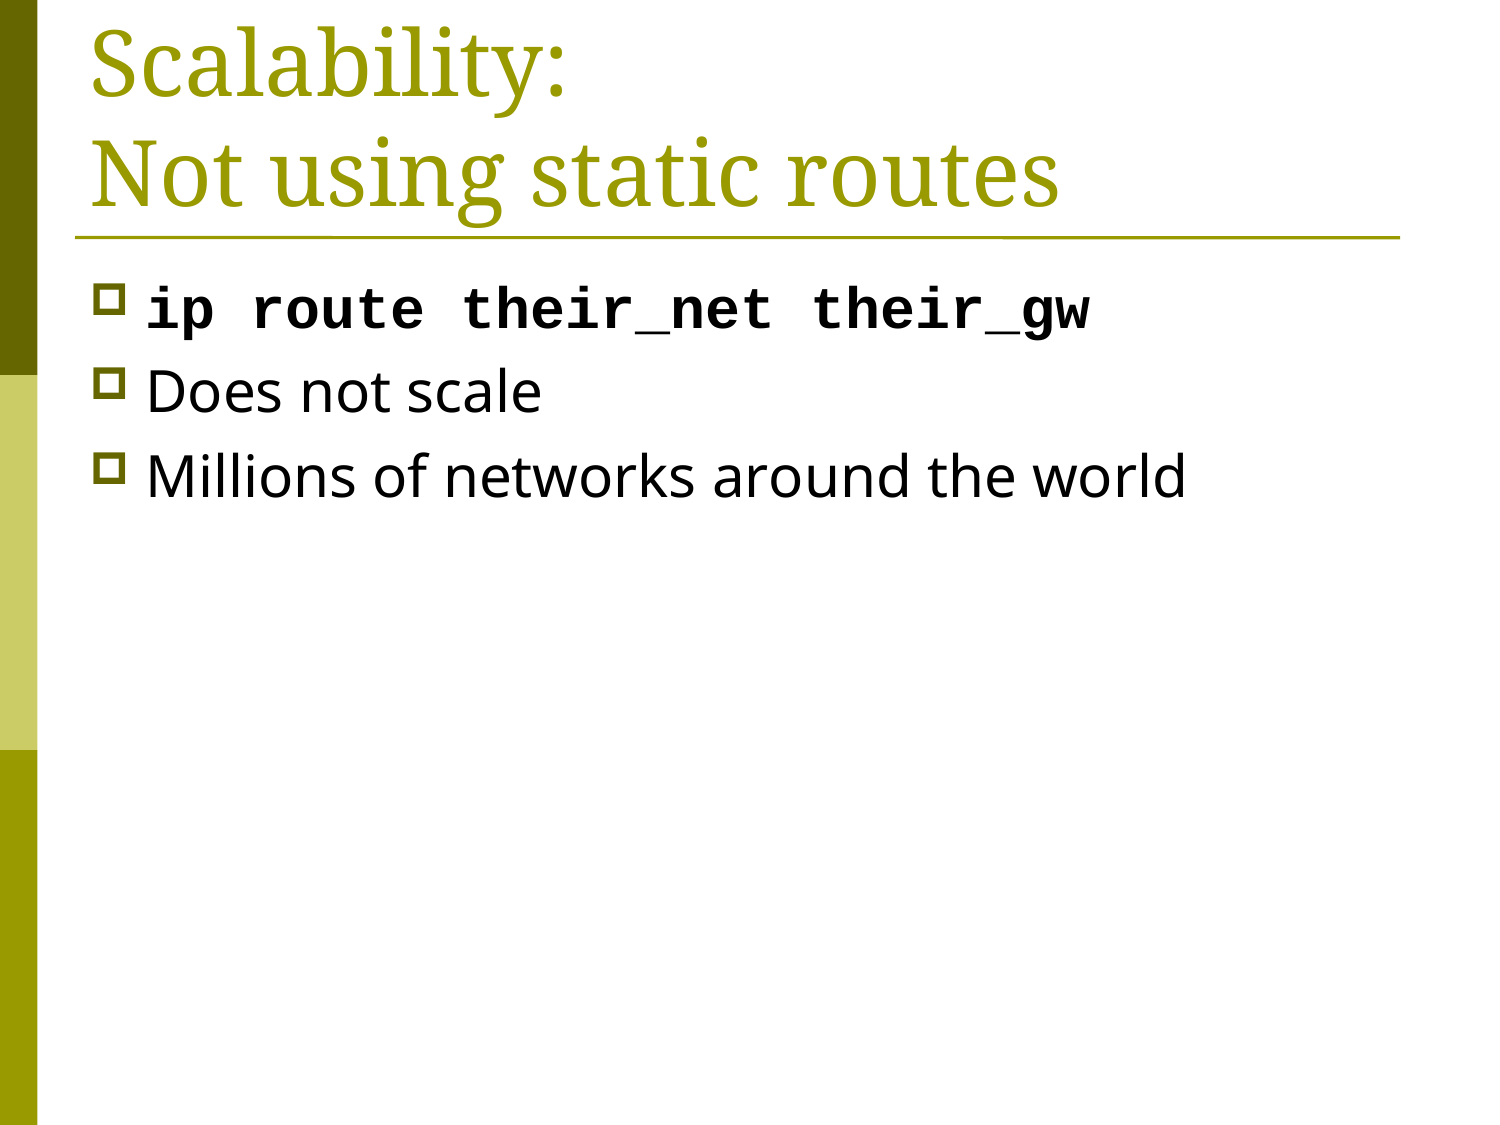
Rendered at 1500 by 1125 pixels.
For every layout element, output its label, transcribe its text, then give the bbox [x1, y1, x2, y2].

title Scalability: Not using static routes [75, 0, 1426, 233]
list ip route their_net their_gw Does not scale Millions of networks around the world [75, 262, 1426, 1006]
